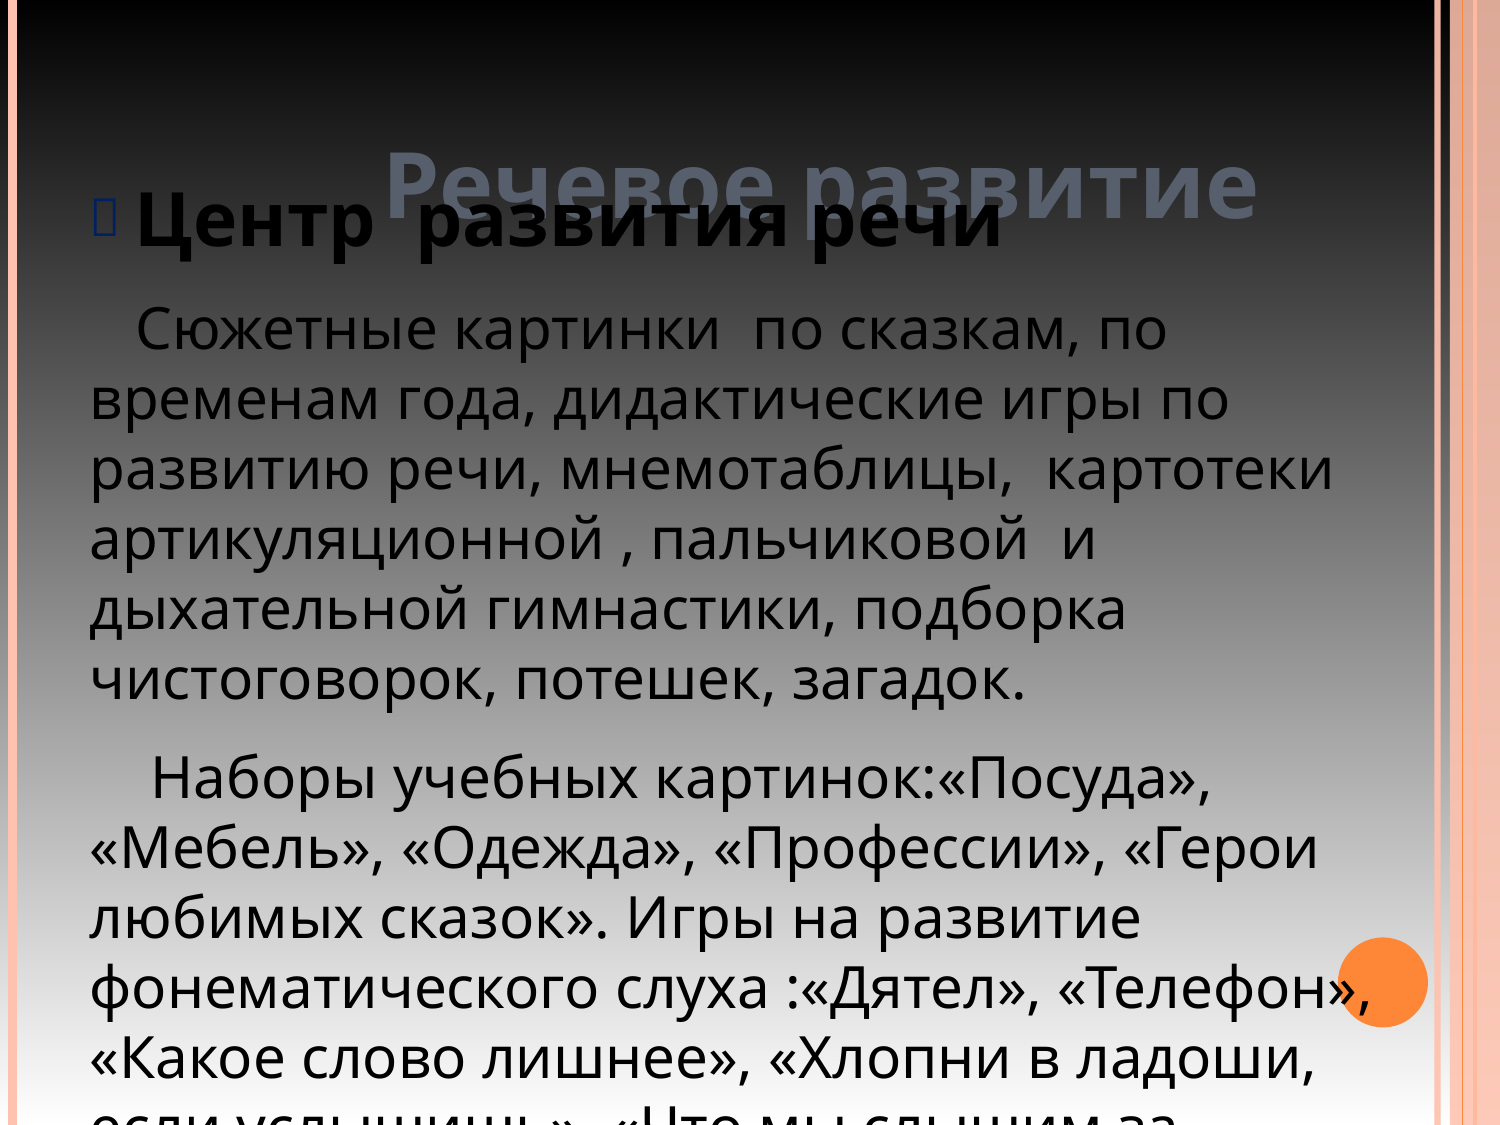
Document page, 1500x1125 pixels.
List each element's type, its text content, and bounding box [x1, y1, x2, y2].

list Центр развития речи Сюжетные картинки по сказкам, по временам года, дидактические игры по развитию речи, мнемотаблицы, картотеки артикуляционной , пальчиковой и дыхательной гимнастики, подборка чистоговорок, потешек, загадок. Наборы учебных картинок:«Посуда», «Мебель», «Одежда», «Профессии», «Герои любимых сказок». Игры на развитие фонематического слуха :«Дятел», «Телефон», «Какое слово лишнее», «Хлопни в ладоши, если услышишь», «Что мы слышим за окном». [75, 164, 1407, 1062]
title Речевое развитие [75, 45, 1300, 164]
